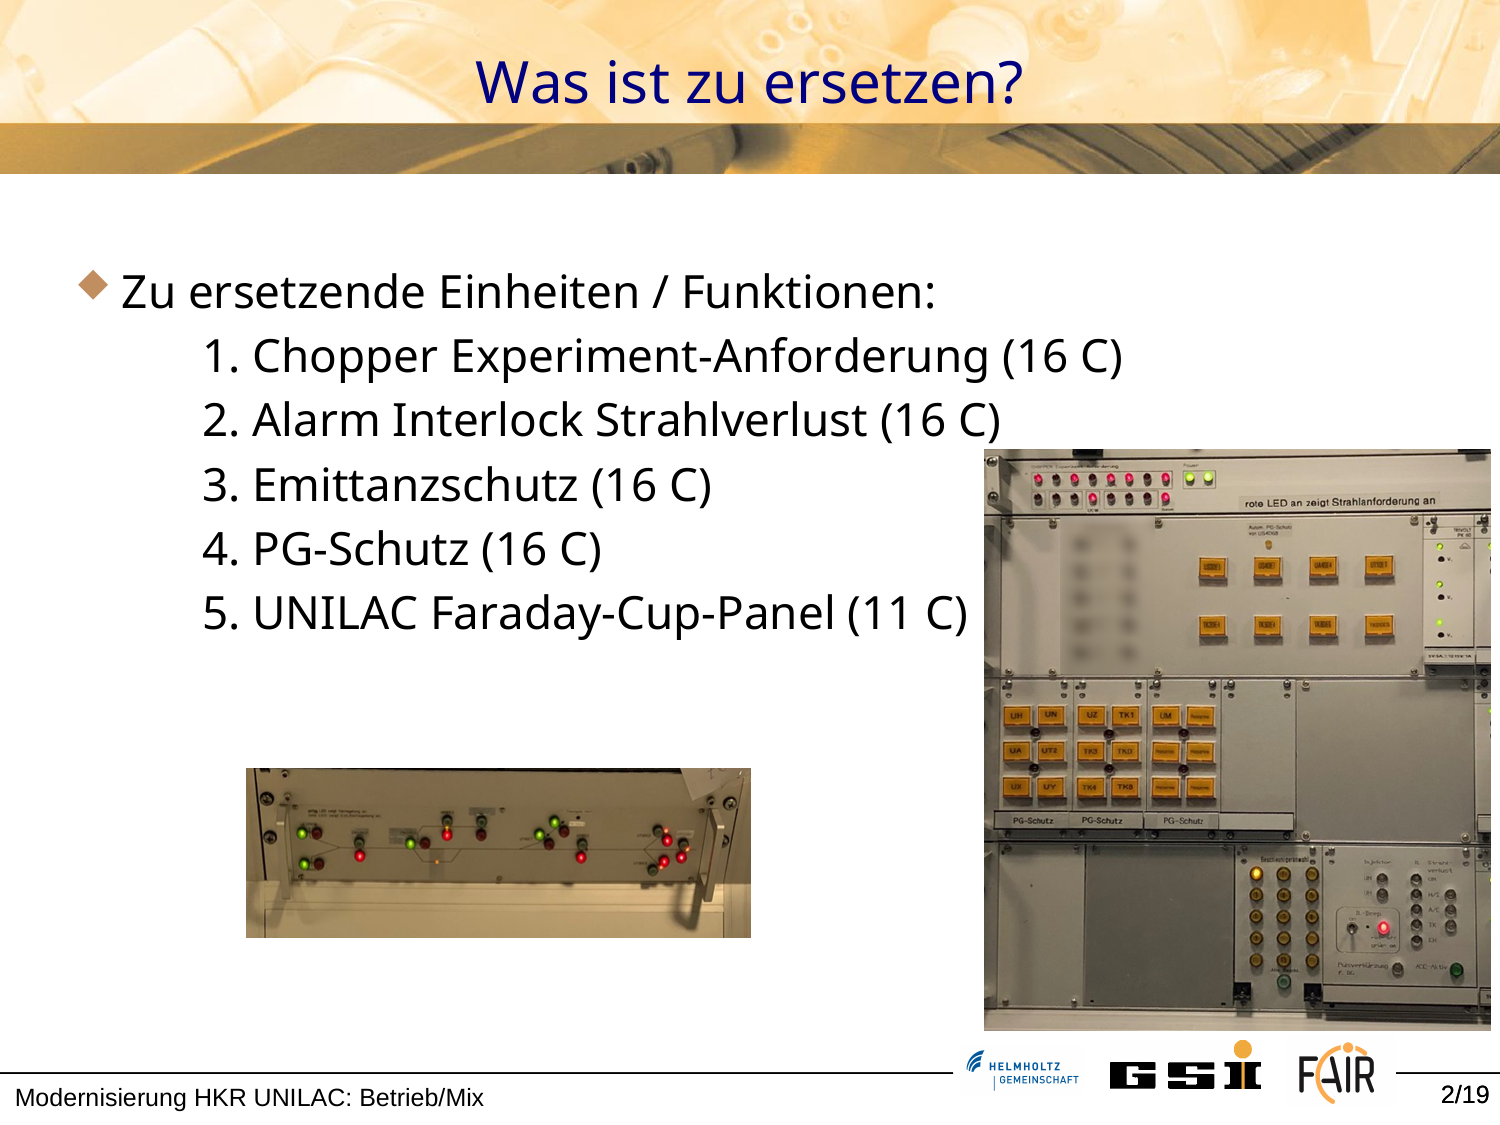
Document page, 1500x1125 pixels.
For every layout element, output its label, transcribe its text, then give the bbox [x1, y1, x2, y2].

list Zu ersetzende Einheiten / Funktionen: 1. Chopper Experiment-Anforderung (16 C) 2. Alarm Interlock Strahlverlust (16 C) 3. Emittanzschutz (16 C) 4. PG-Schutz (16 C) 5. UNILAC Faraday-Cup-Panel (11 C) [75, 262, 1425, 1006]
picture [1110, 1040, 1261, 1089]
picture [1287, 1034, 1396, 1106]
picture [0, 0, 1500, 175]
title Was ist zu ersetzen? [75, 0, 1425, 174]
picture [984, 449, 1491, 1031]
picture [960, 1046, 1084, 1095]
picture [246, 768, 751, 938]
